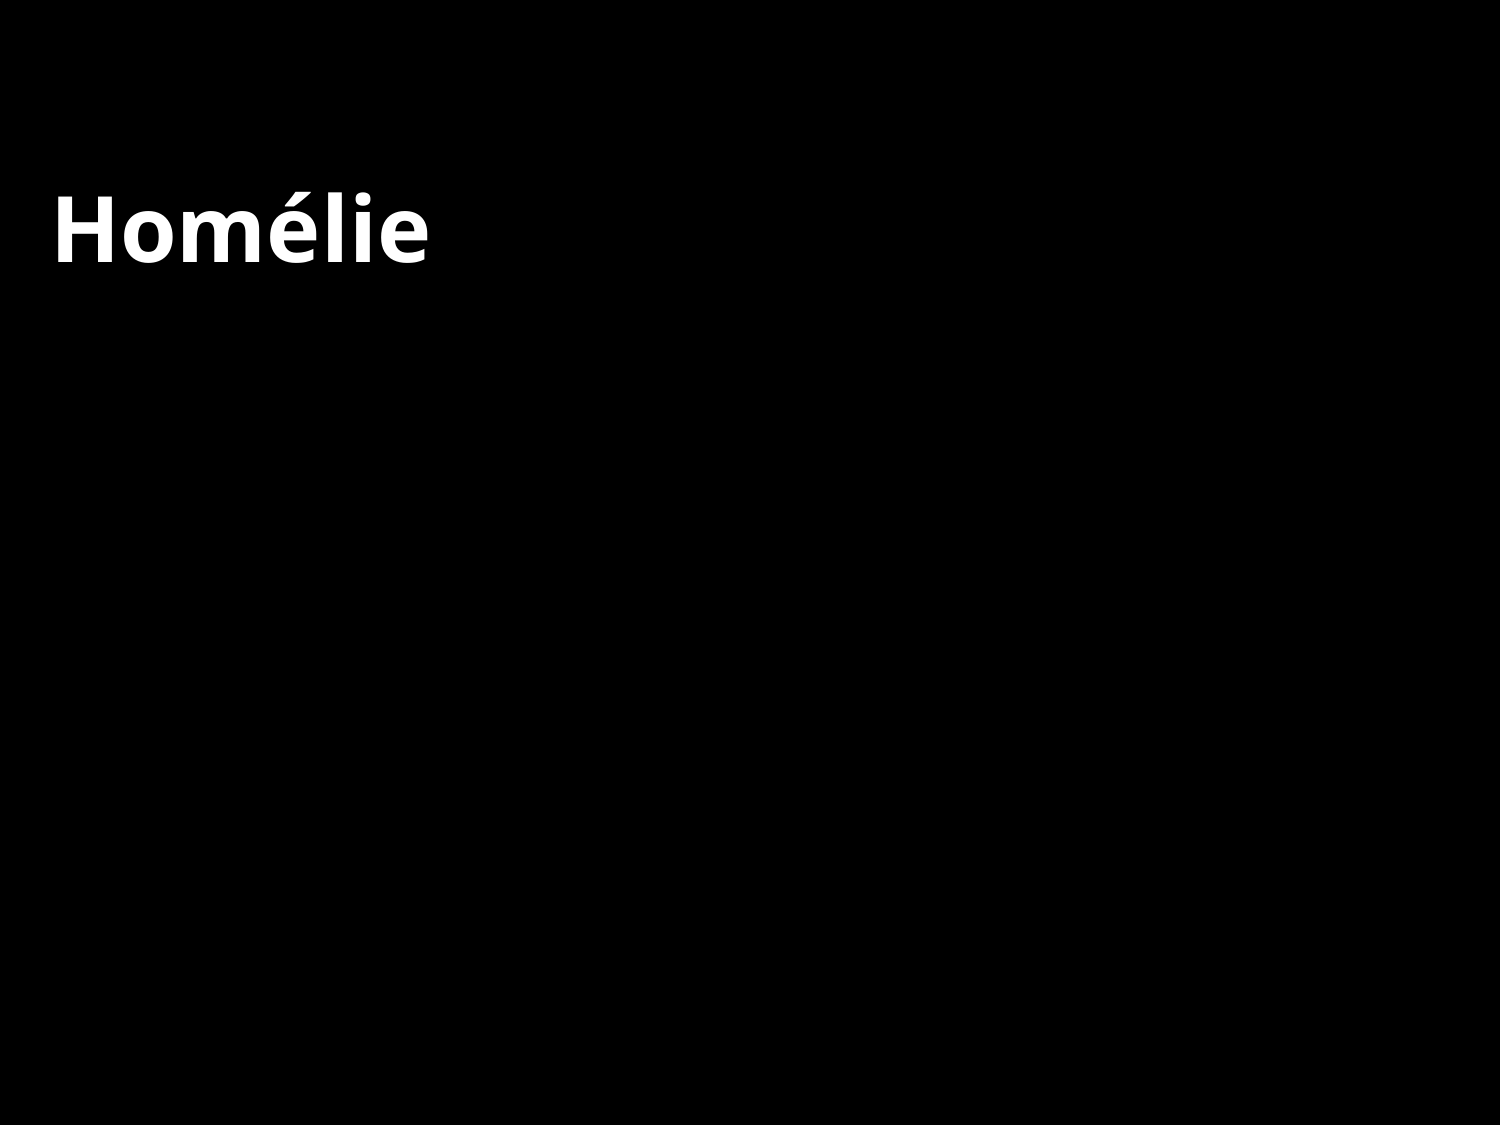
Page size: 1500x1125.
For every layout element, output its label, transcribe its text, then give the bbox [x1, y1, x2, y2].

list Homélie [35, 163, 1465, 906]
